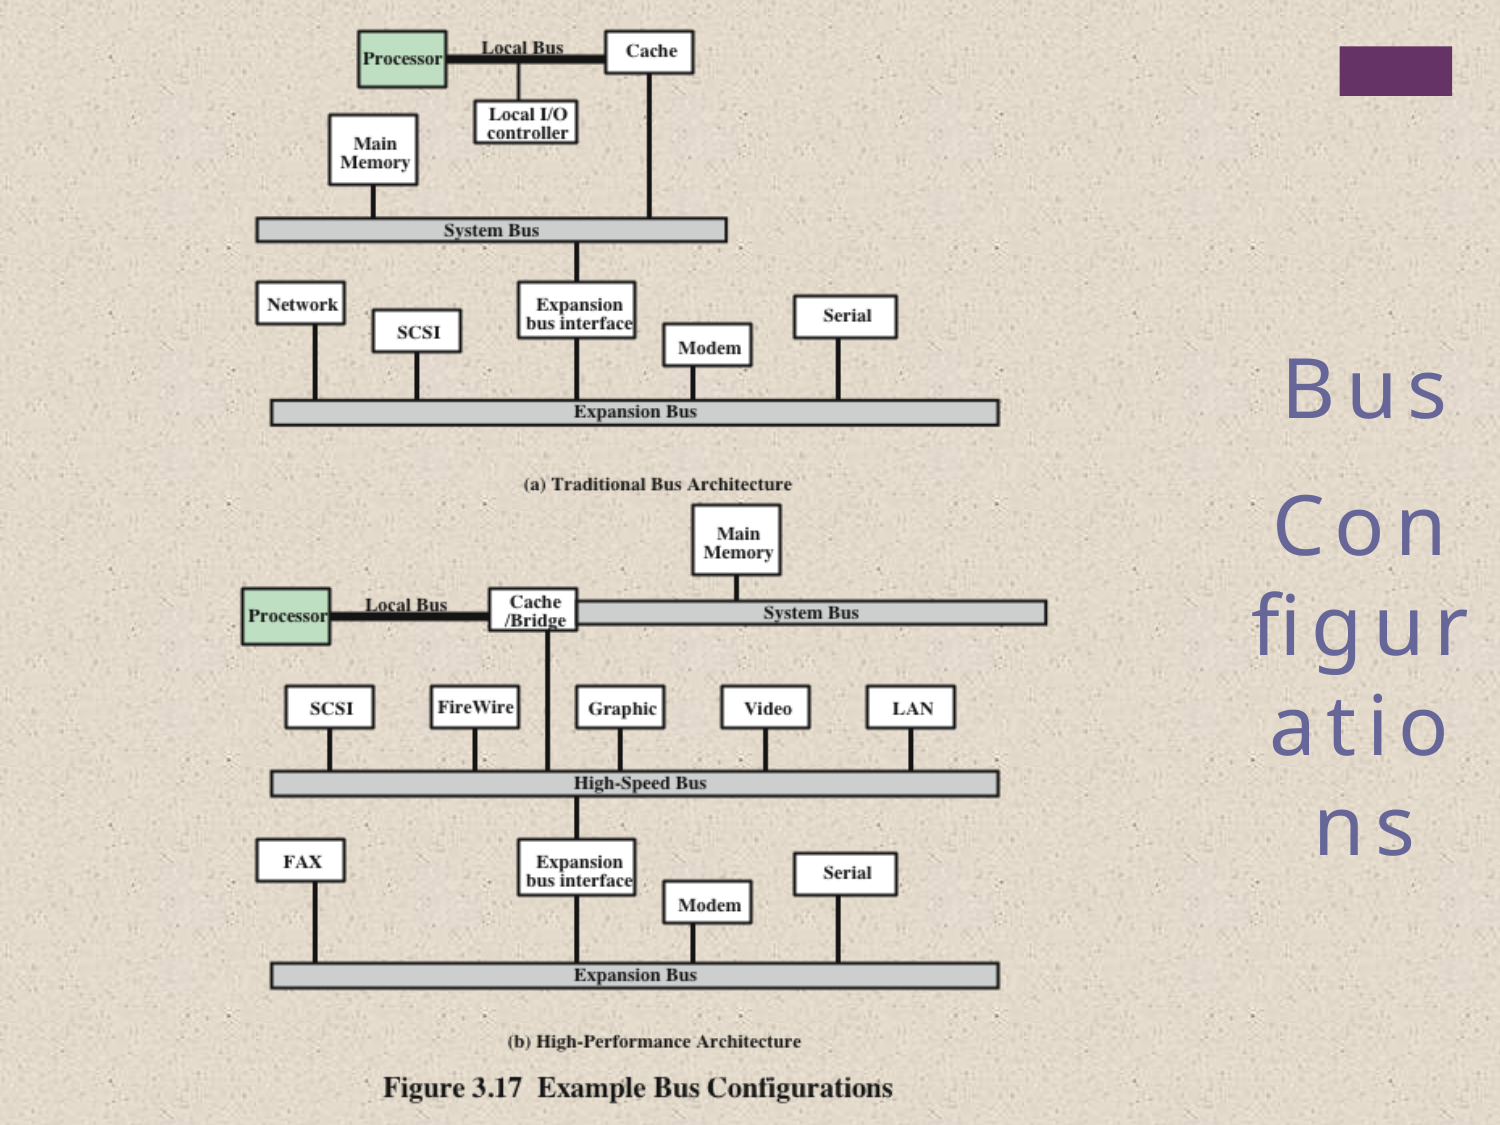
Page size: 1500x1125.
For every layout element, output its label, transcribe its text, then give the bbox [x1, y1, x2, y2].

text_box Bus Configurations [1229, 327, 1500, 880]
picture [0, 0, 1500, 1125]
